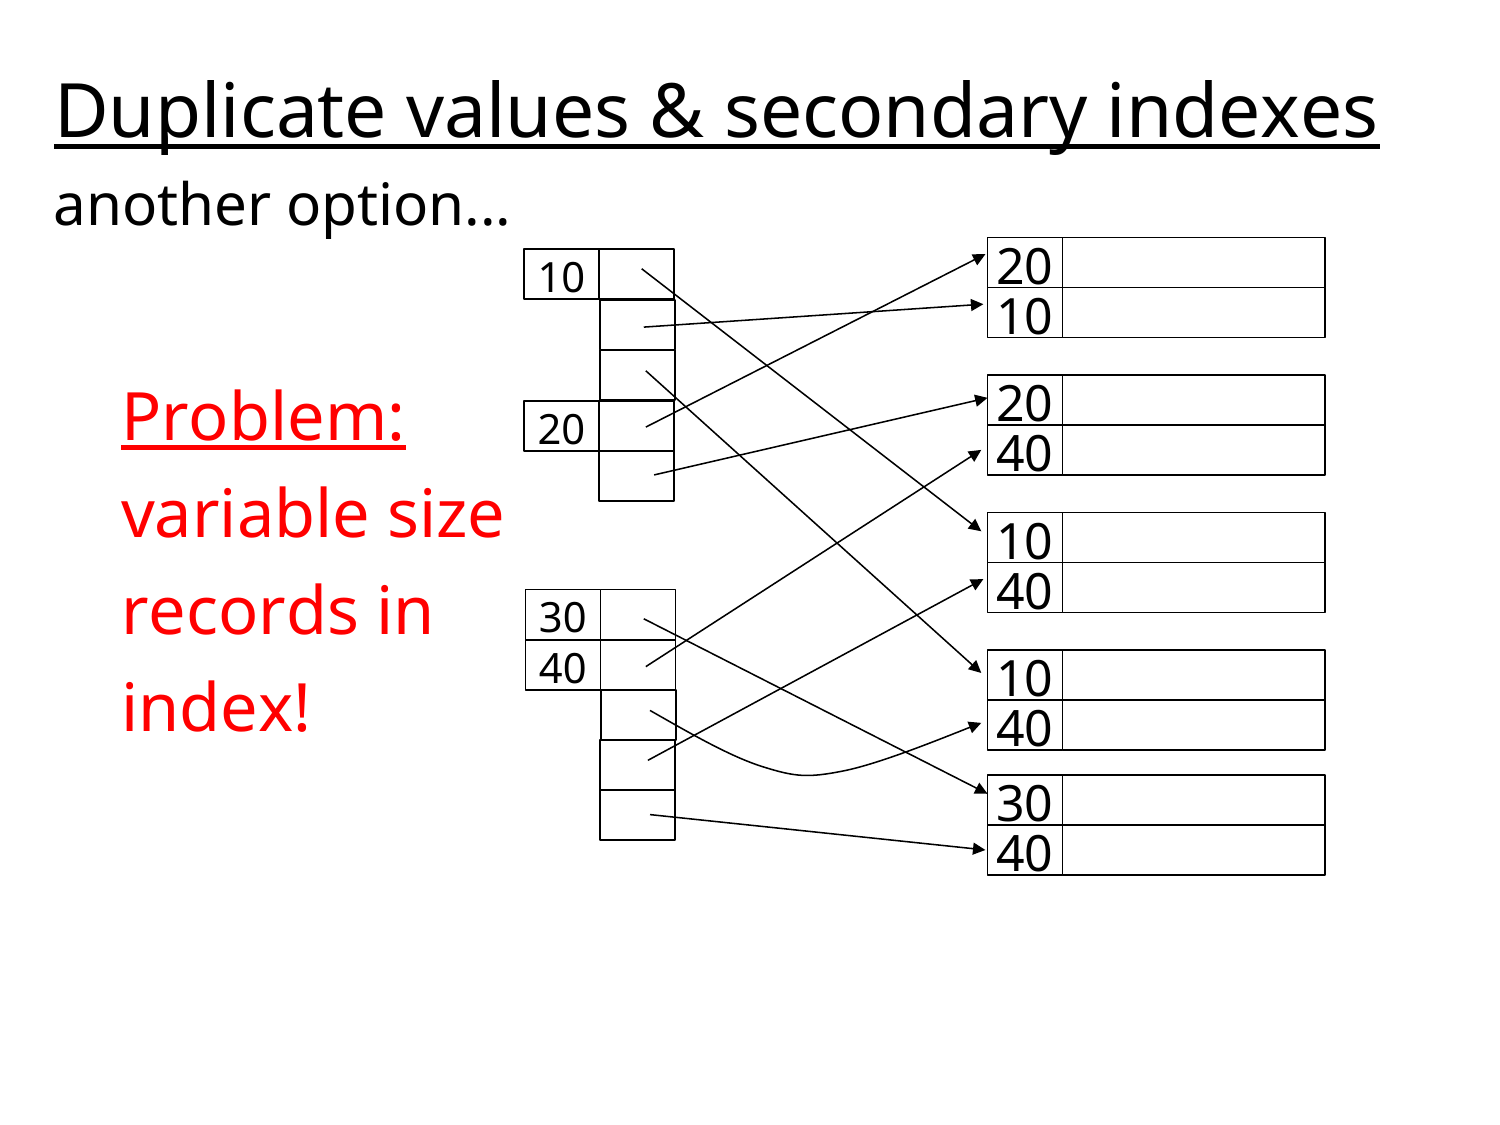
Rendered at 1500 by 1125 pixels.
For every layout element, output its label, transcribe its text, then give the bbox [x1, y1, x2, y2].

text_box Problem: variable size records in index! [106, 389, 498, 724]
text_box 30 [525, 589, 601, 640]
text_box [1062, 650, 1326, 751]
text_box 20 [987, 375, 1062, 426]
text_box [1062, 237, 1326, 338]
title Duplicate values & secondary indexes [39, 31, 1500, 180]
text_box [1062, 375, 1326, 475]
text_box 20 [987, 237, 1062, 288]
text_box 10 [987, 650, 1062, 701]
text_box [598, 249, 676, 400]
text_box another option... [51, 157, 514, 243]
text_box 40 [987, 826, 1062, 876]
text_box 10 [987, 512, 1062, 563]
text_box 40 [987, 701, 1062, 751]
text_box [1062, 512, 1326, 613]
text_box [600, 589, 676, 840]
text_box 30 [987, 774, 1062, 826]
text_box 10 [987, 288, 1062, 338]
text_box [1062, 774, 1326, 876]
text_box 40 [987, 426, 1062, 475]
text_box [599, 401, 675, 501]
text_box 20 [523, 401, 599, 452]
text_box 40 [525, 640, 601, 691]
text_box 40 [987, 563, 1062, 613]
text_box 10 [523, 249, 598, 300]
